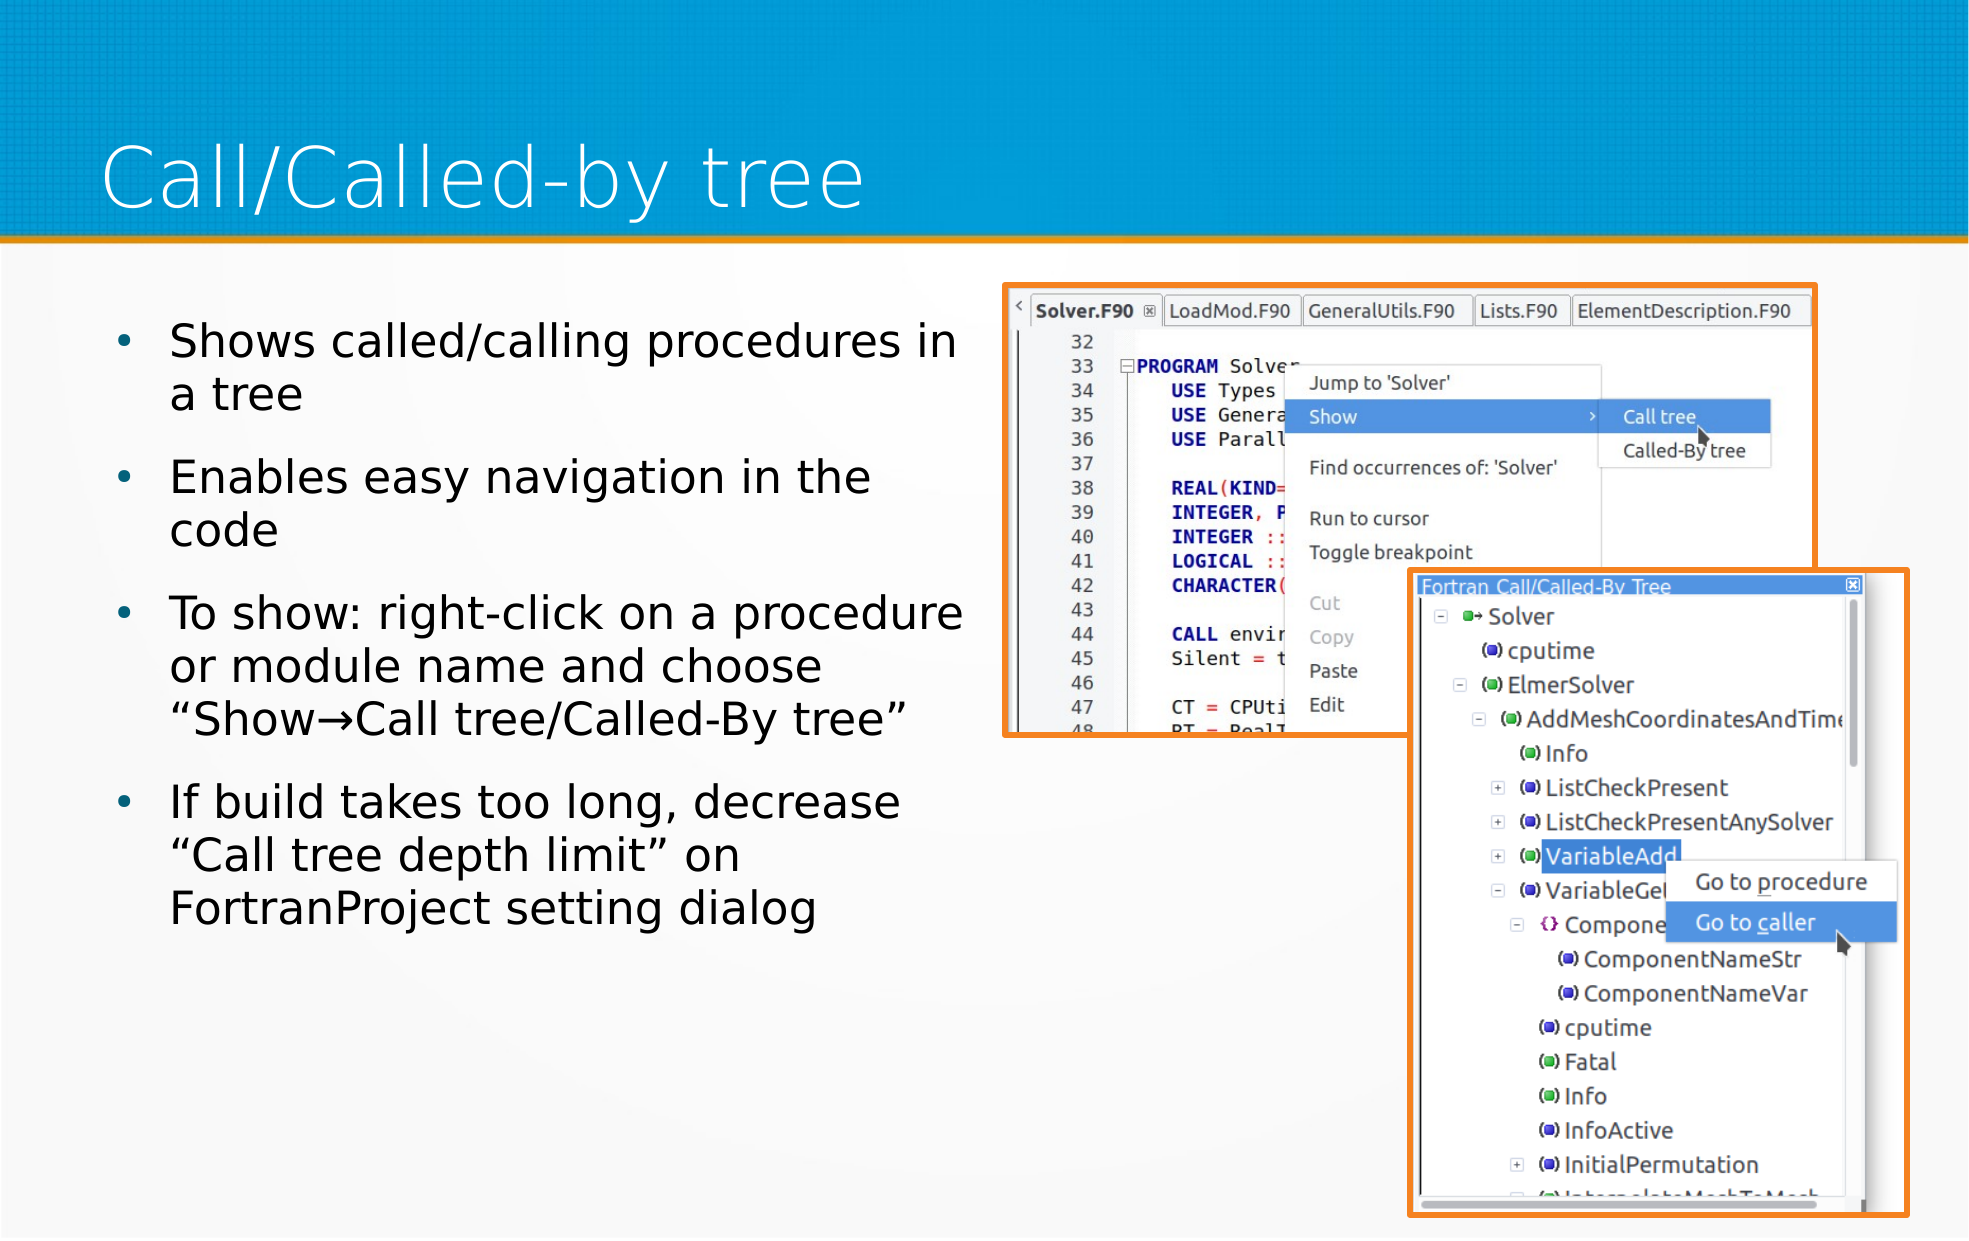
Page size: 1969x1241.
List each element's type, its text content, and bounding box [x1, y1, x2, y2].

list Shows called/calling procedures in a tree Enables easy navigation in the code To show: right-click on a procedure or module name and choose “Show→Call tree/Called-By tree” If build takes too long, decrease “Call tree depth limit” on FortranProject setting dialog [98, 315, 976, 1081]
picture [0, 233, 1969, 1241]
title Call/Called-by tree [98, 19, 1870, 227]
